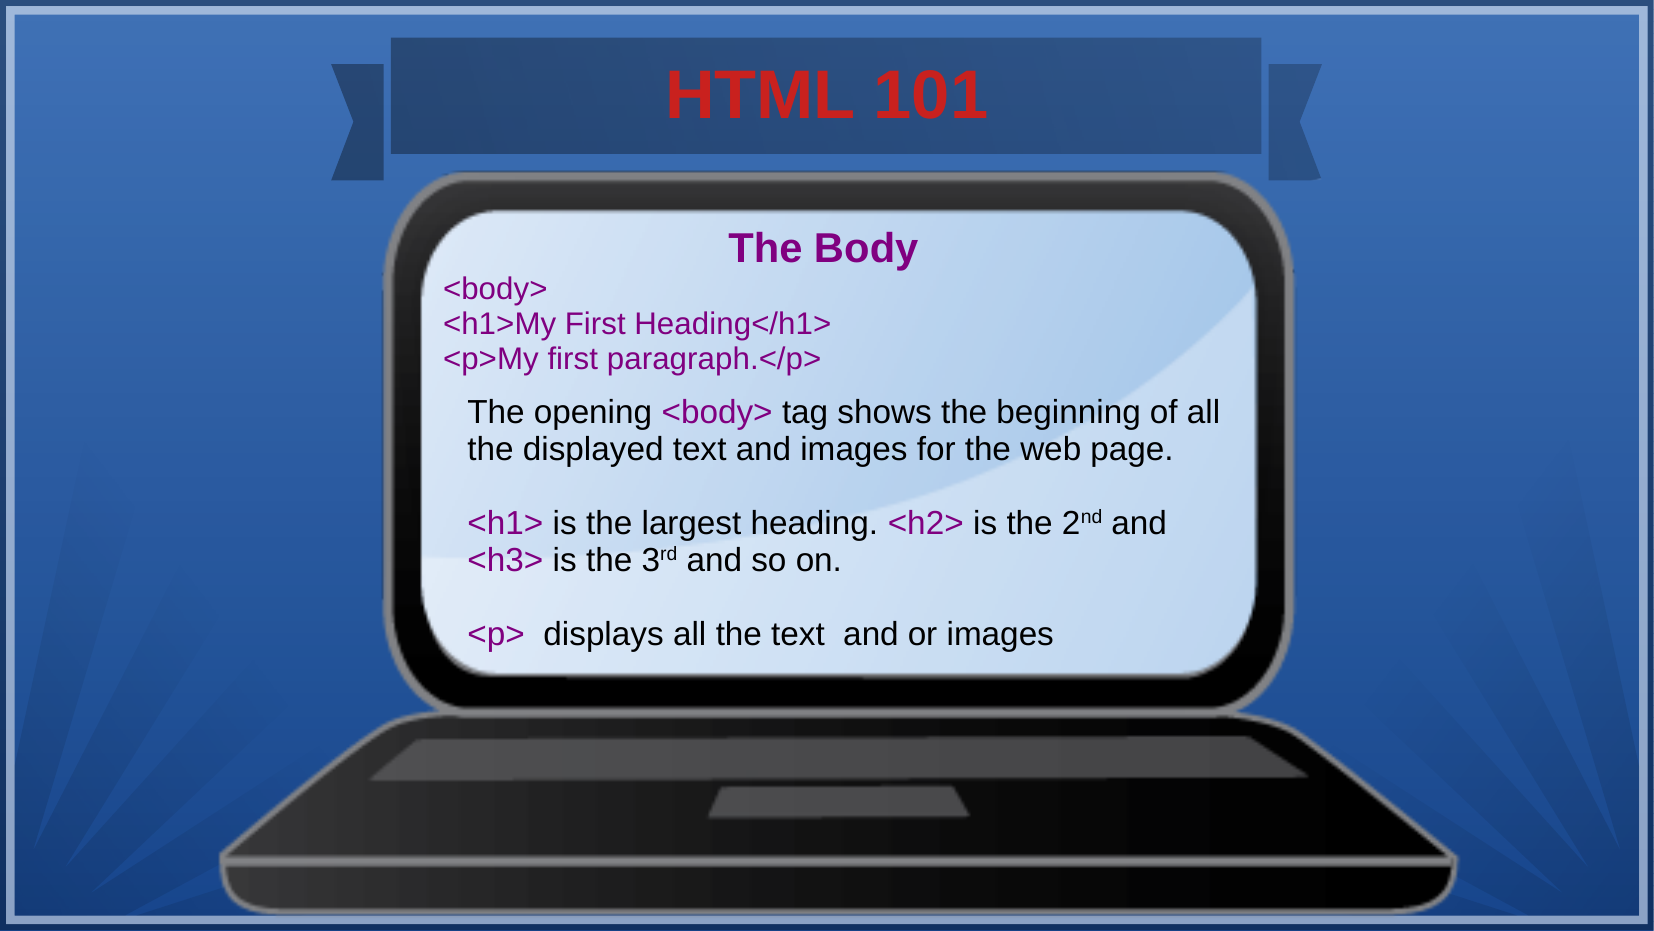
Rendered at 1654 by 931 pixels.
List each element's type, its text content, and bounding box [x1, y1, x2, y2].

text_box The opening <body> tag shows the beginning of all the displayed text and images for the web page. <h1> is the largest heading. <h2> is the 2nd and <h3> is the 3rd and so on. <p> displays all the text and or images [452, 385, 1262, 663]
picture [164, 119, 1514, 931]
text_box The Body <body> <h1>My First Heading</h1> <p>My first paragraph.</p> [428, 217, 1219, 391]
title HTML 101 [389, 35, 1264, 154]
